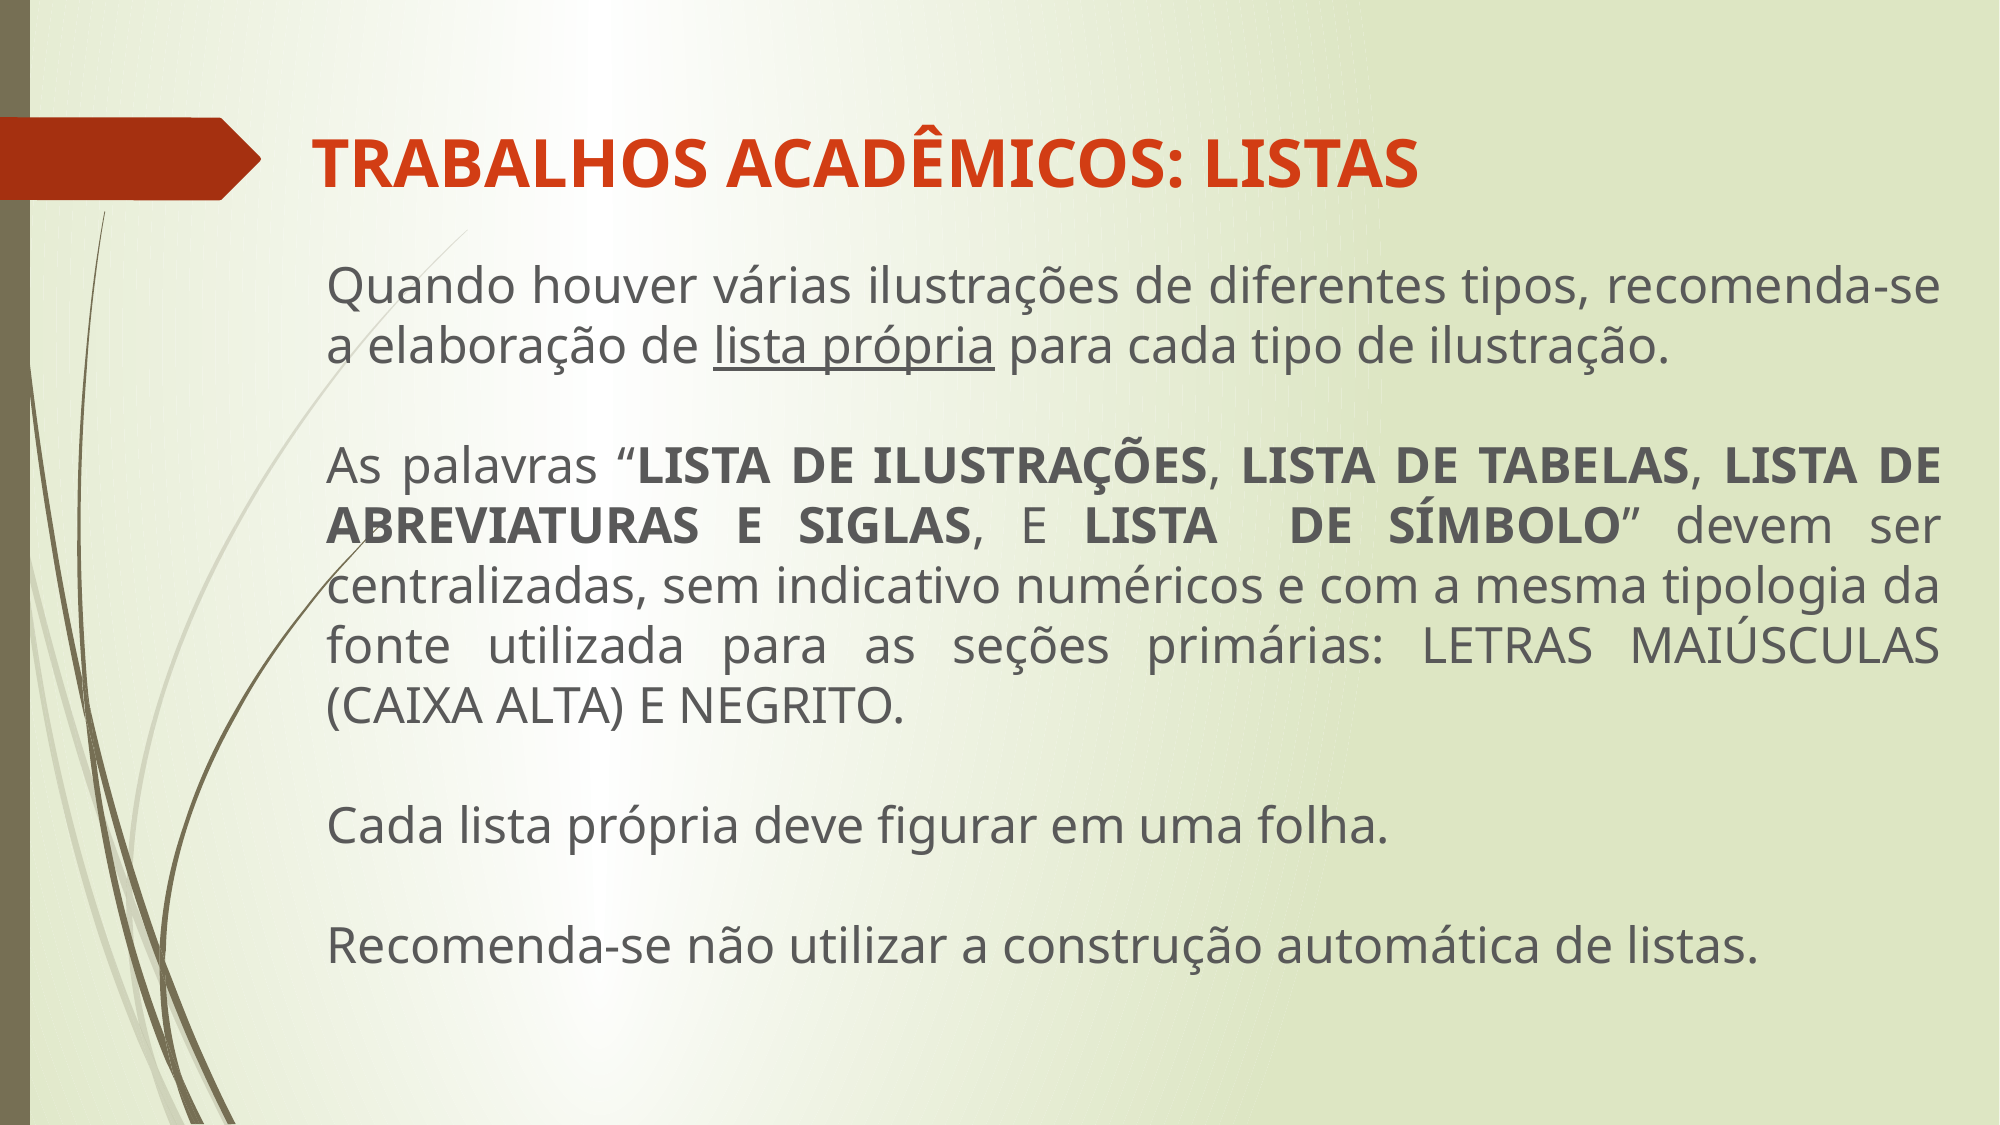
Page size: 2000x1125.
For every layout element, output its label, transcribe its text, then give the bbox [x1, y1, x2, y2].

text_box Quando houver várias ilustrações de diferentes tipos, recomenda-se a elaboração de lista própria para cada tipo de ilustração. As palavras “LISTA DE ILUSTRAÇÕES, LISTA DE TABELAS, LISTA DE ABREVIATURAS E SIGLAS, E LISTA DE SÍMBOLO” devem ser centralizadas, sem indicativo numéricos e com a mesma tipologia da fonte utilizada para as seções primárias: LETRAS MAIÚSCULAS (CAIXA ALTA) E NEGRITO. Cada lista própria deve figurar em uma folha. Recomenda-se não utilizar a construção automática de listas. [311, 246, 1958, 1056]
text_box TRABALHOS ACADÊMICOS: LISTAS [296, 113, 1871, 204]
